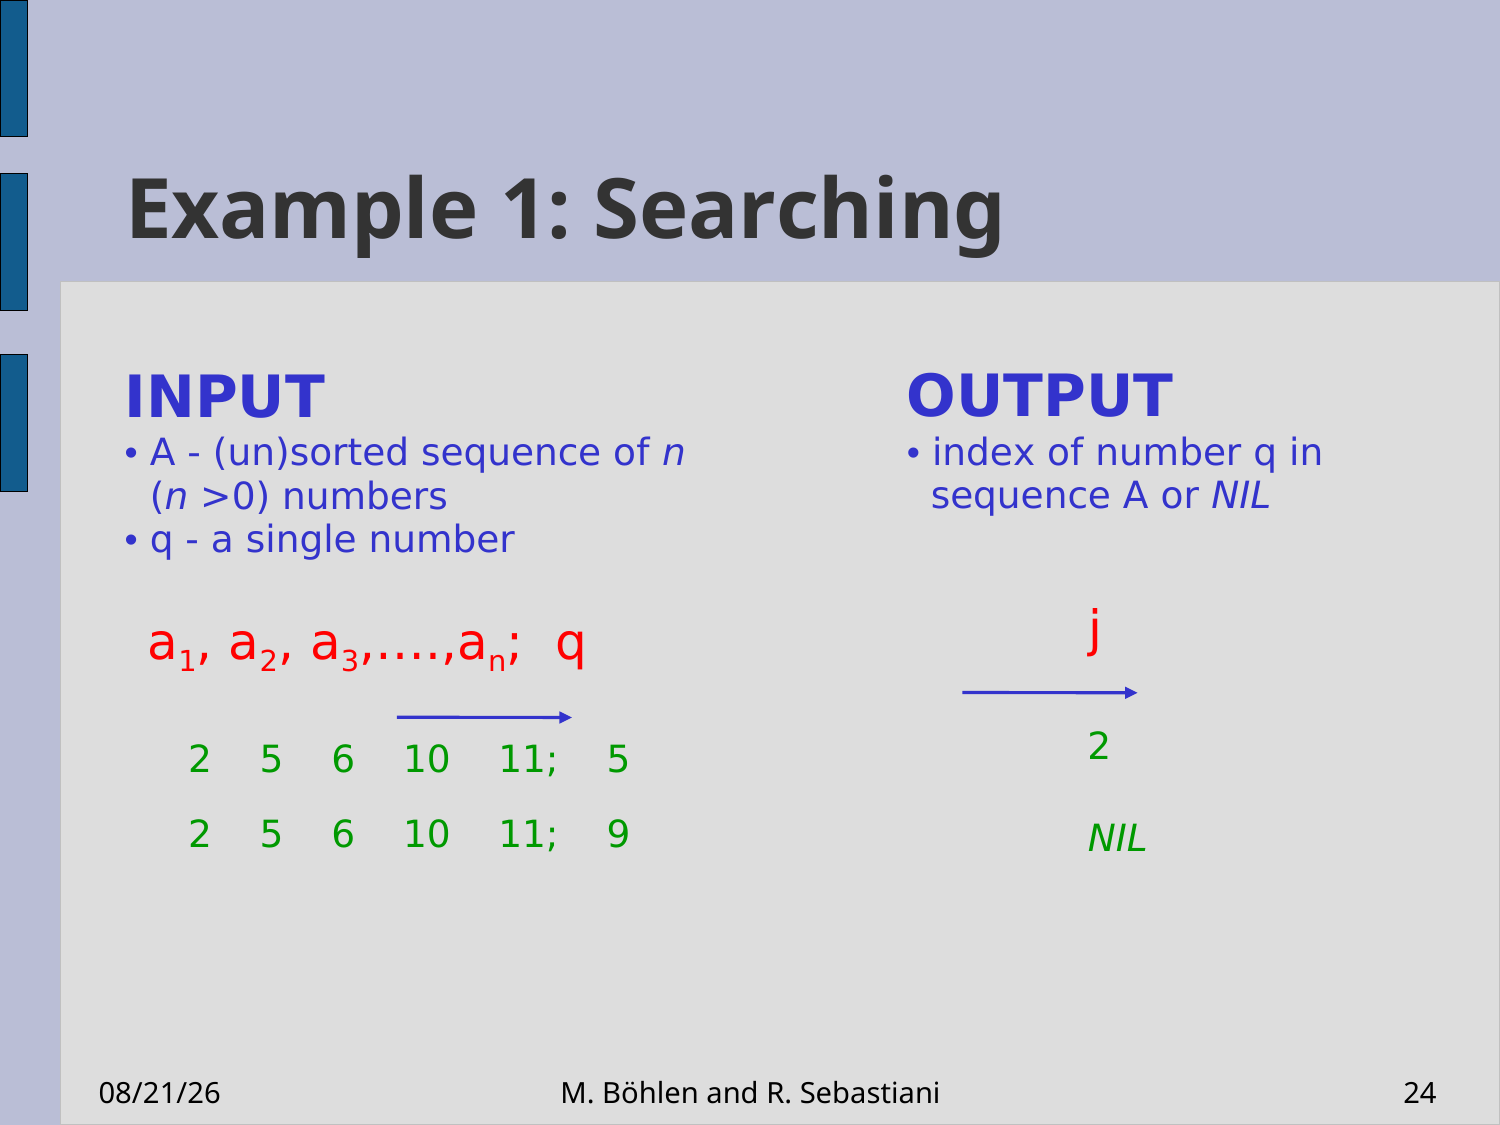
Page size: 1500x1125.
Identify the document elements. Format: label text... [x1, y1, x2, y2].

text_box NIL [1049, 809, 1387, 881]
text_box OUTPUT index of number q in sequence A or NIL [892, 355, 1399, 549]
text_box 2 5 6 10 11; 9 [173, 804, 652, 877]
text_box a1, a2, a3,….,an; q [132, 604, 608, 702]
text_box 2 5 6 10 11; 5 [173, 729, 651, 802]
text_box j [1073, 592, 1113, 665]
title Example 1: Searching [110, 67, 1392, 271]
text_box 2 [1048, 717, 1386, 789]
text_box INPUT A - (un)sorted sequence of n (n >0) numbers q - a single number [109, 355, 803, 595]
